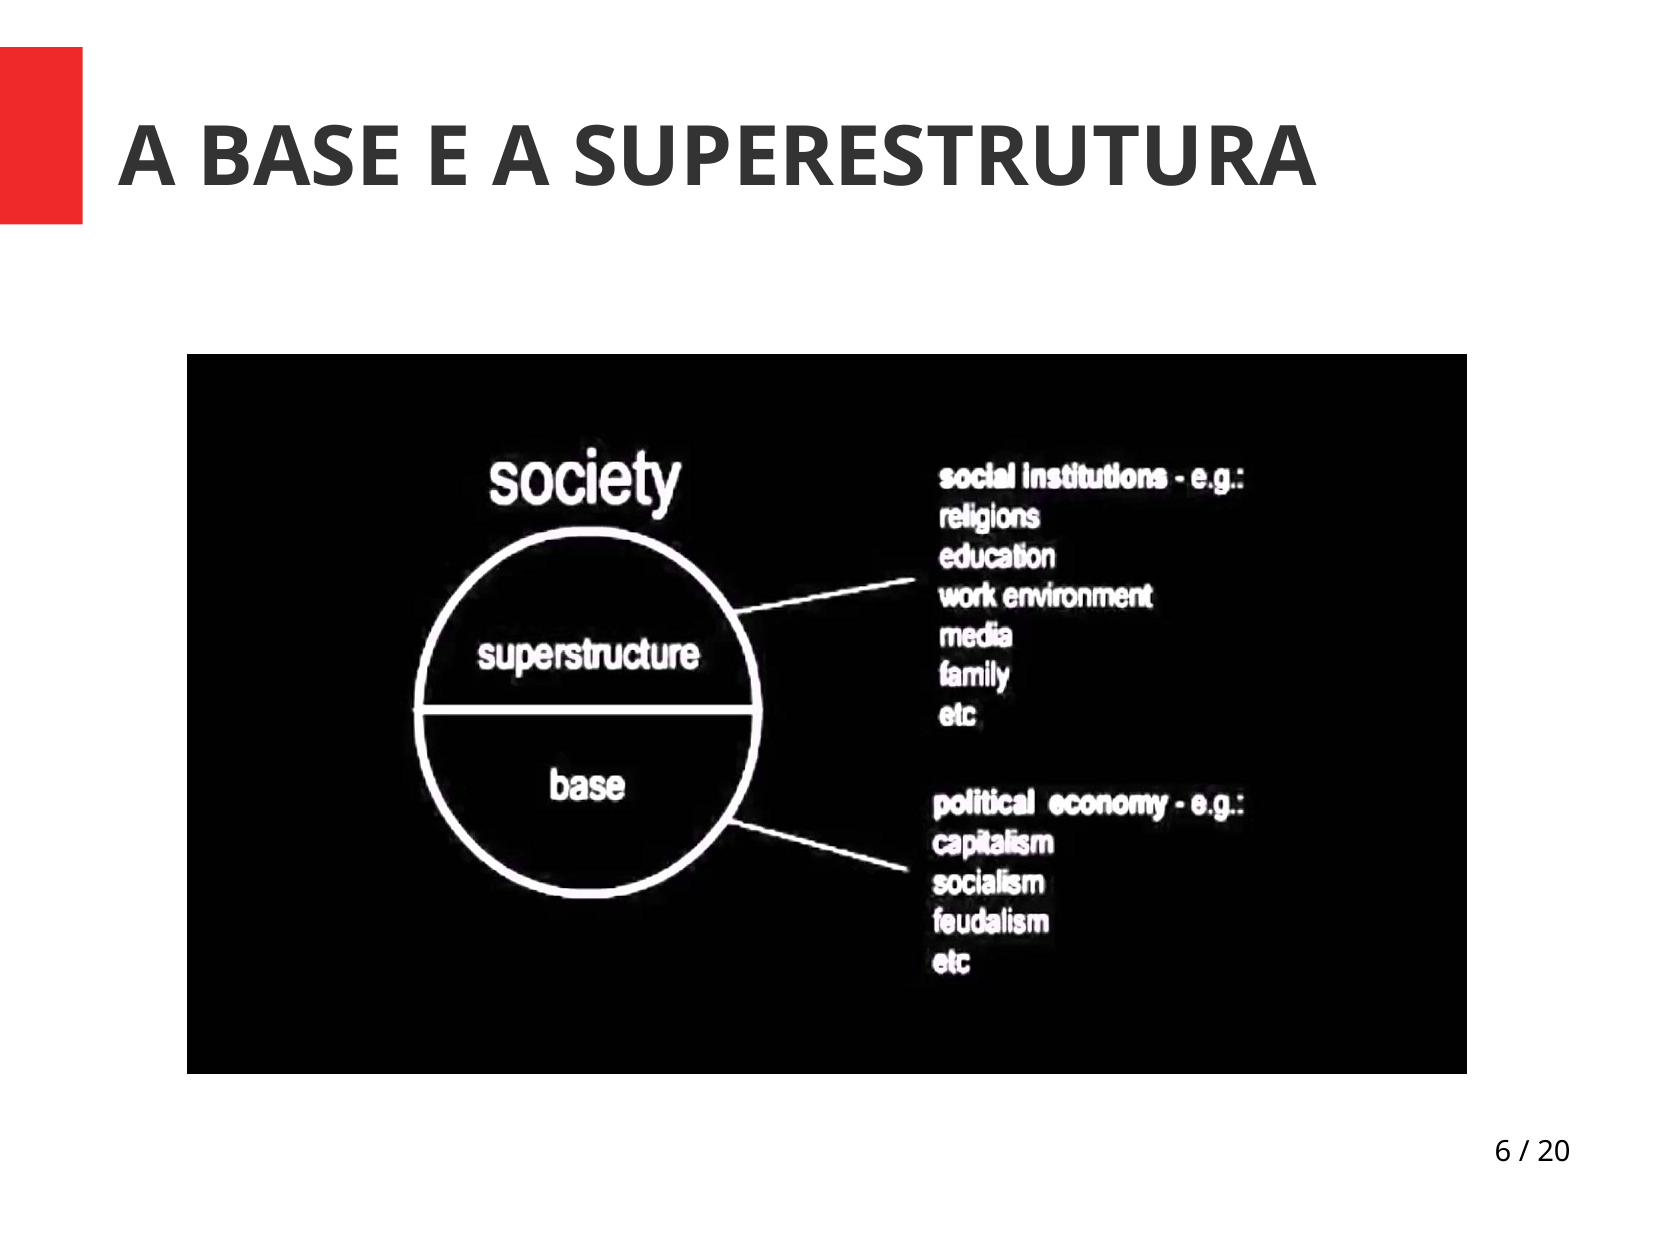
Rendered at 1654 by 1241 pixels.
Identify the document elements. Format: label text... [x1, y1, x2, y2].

title A BASE E A SUPERESTRUTURA [118, 49, 1571, 257]
picture [187, 354, 1467, 1074]
